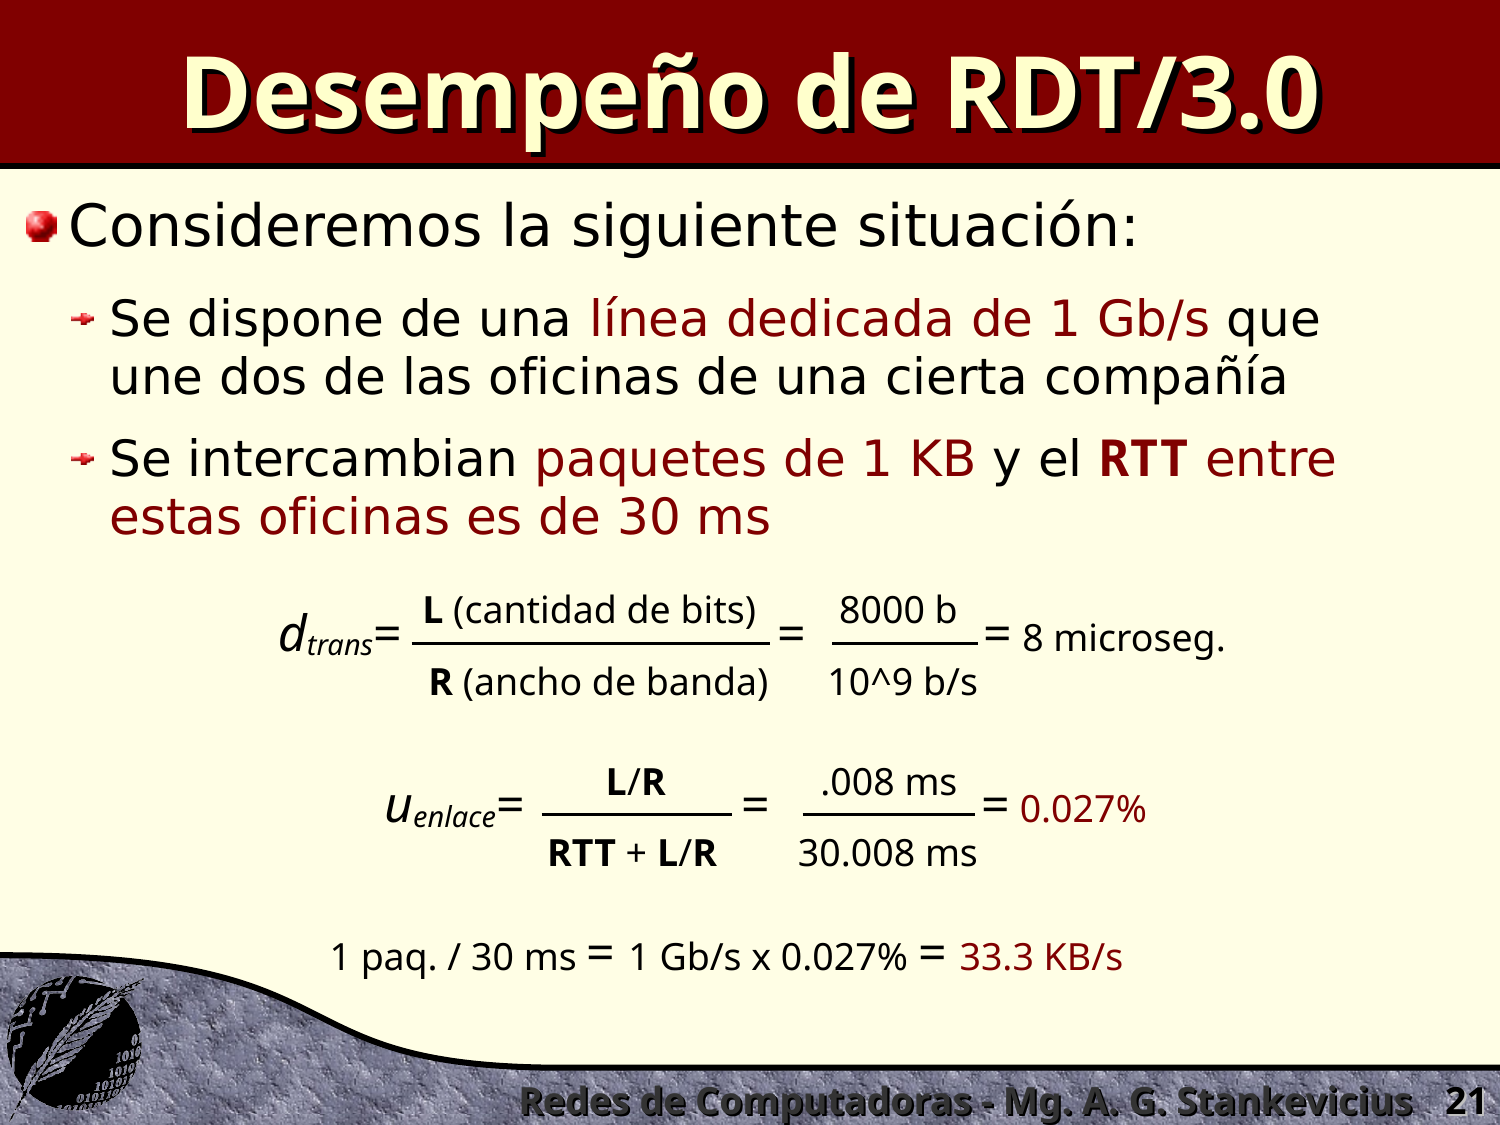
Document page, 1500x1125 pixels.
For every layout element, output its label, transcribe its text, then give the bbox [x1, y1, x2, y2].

text_box uenlace= [369, 761, 544, 849]
text_box 8000 b [824, 576, 980, 644]
picture [790, 1100, 795, 1110]
text_box = [762, 590, 832, 661]
picture [0, 959, 1500, 1125]
text_box 10^9 b/s [812, 647, 999, 715]
text_box RTT + L/R [532, 818, 744, 886]
text_box = [726, 761, 796, 832]
text_box 30.008 ms [783, 818, 996, 886]
text_box L/R [590, 747, 685, 813]
text_box = 0.027% [966, 761, 1179, 833]
text_box dtrans= [263, 590, 421, 678]
picture [1047, 1100, 1054, 1110]
text_box 1 paq. / 30 ms = 1 Gb/s x 0.027% = 33.3 KB/s [314, 909, 1186, 981]
text_box L (cantidad de bits) [407, 576, 793, 644]
text_box = 8 microseg. [969, 590, 1249, 662]
text_box R (ancho de banda) [413, 647, 785, 715]
title Desempeño de RDT/3.0 [15, 5, 1485, 160]
list Consideremos la siguiente situación: Se dispone de una línea dedicada de 1 Gb/s que une dos de las oficinas de una cierta compañía Se intercambian paquetes de 1 KB y el RTT entre estas oficinas es de 30 ms [11, 192, 1486, 921]
text_box .008 ms [805, 747, 973, 813]
